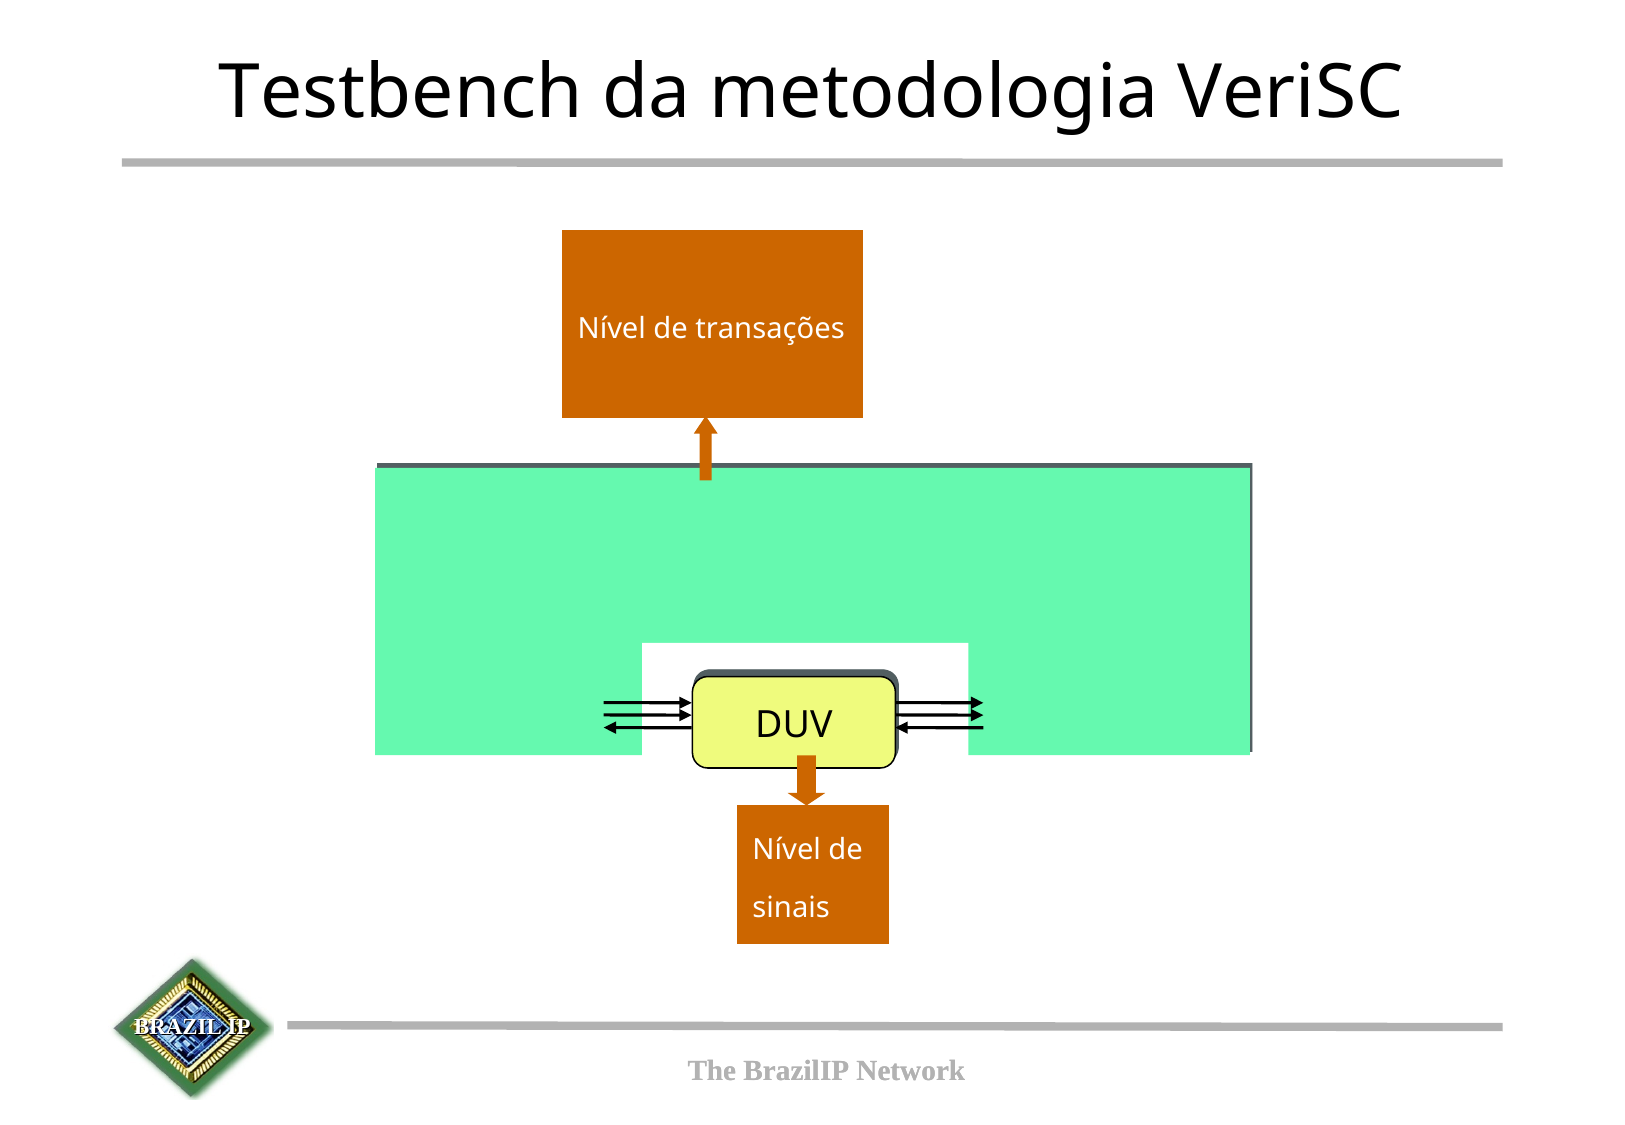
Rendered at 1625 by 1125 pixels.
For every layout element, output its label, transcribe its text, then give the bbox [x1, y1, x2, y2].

text_box [375, 418, 1250, 831]
picture [108, 953, 274, 1100]
text_box Nível de transações [562, 230, 863, 418]
title Testbench da metodologia VeriSC [121, 0, 1502, 191]
text_box Nível de sinais [737, 805, 888, 943]
text_box DUV [692, 676, 896, 769]
